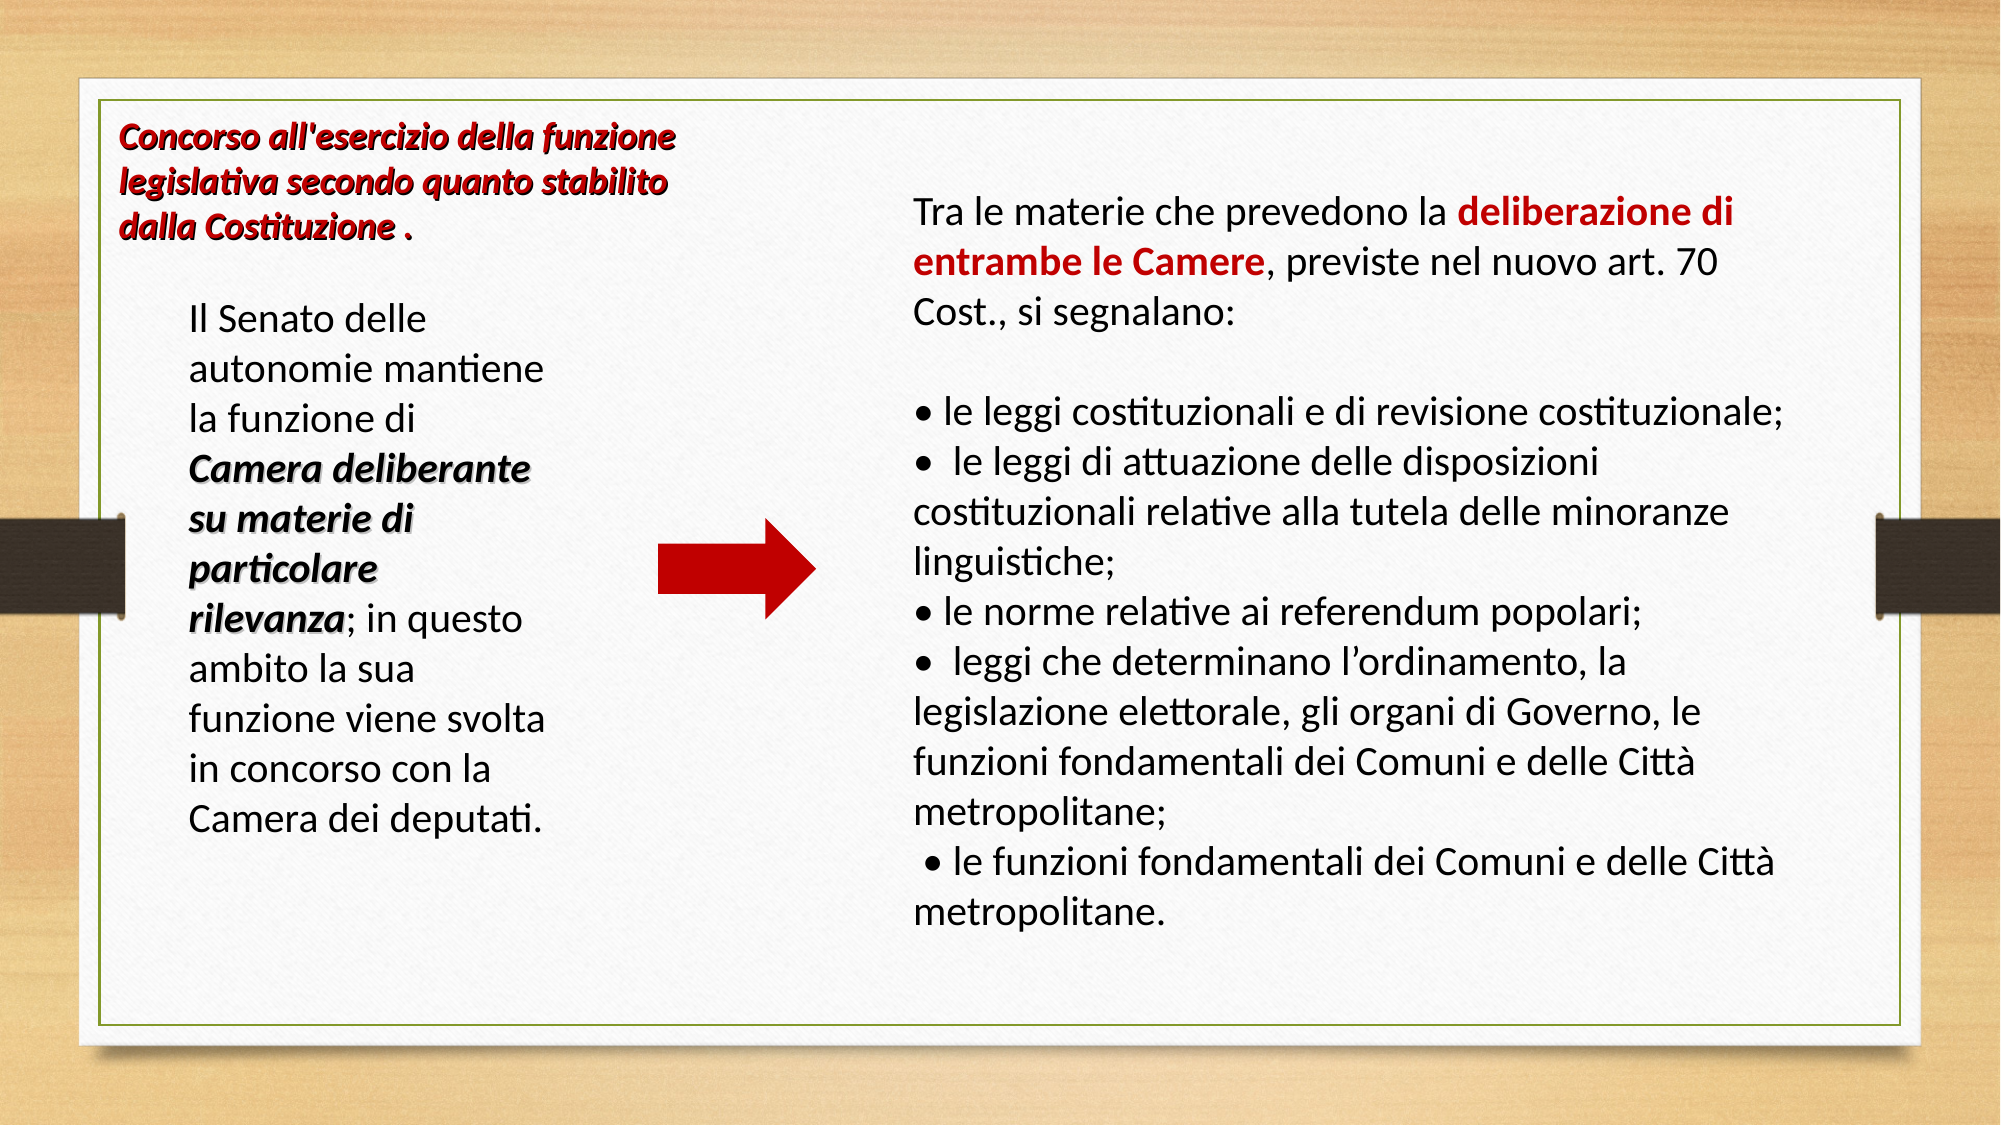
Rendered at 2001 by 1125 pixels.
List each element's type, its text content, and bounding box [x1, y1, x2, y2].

text_box Tra le materie che prevedono la deliberazione di entrambe le Camere, previste nel nuovo art. 70 Cost., si segnalano: • le leggi costituzionali e di revisione costituzionale; • le leggi di attuazione delle disposizioni costituzionali relative alla tutela delle minoranze linguistiche; • le norme relative ai referendum popolari; • leggi che determinano l’ordinamento, la legislazione elettorale, gli organi di Governo, le funzioni fondamentali dei Comuni e delle Città metropolitane; • le funzioni fondamentali dei Comuni e delle Città metropolitane. [898, 176, 1811, 941]
text_box Il Senato delle autonomie mantiene la funzione di Camera deliberante su materie di particolare rilevanza; in questo ambito la sua funzione viene svolta in concorso con la Camera dei deputati. [174, 283, 563, 849]
text_box [659, 520, 815, 617]
text_box Concorso all'esercizio della funzione legislativa secondo quanto stabilito dalla Costituzione . [104, 104, 716, 254]
